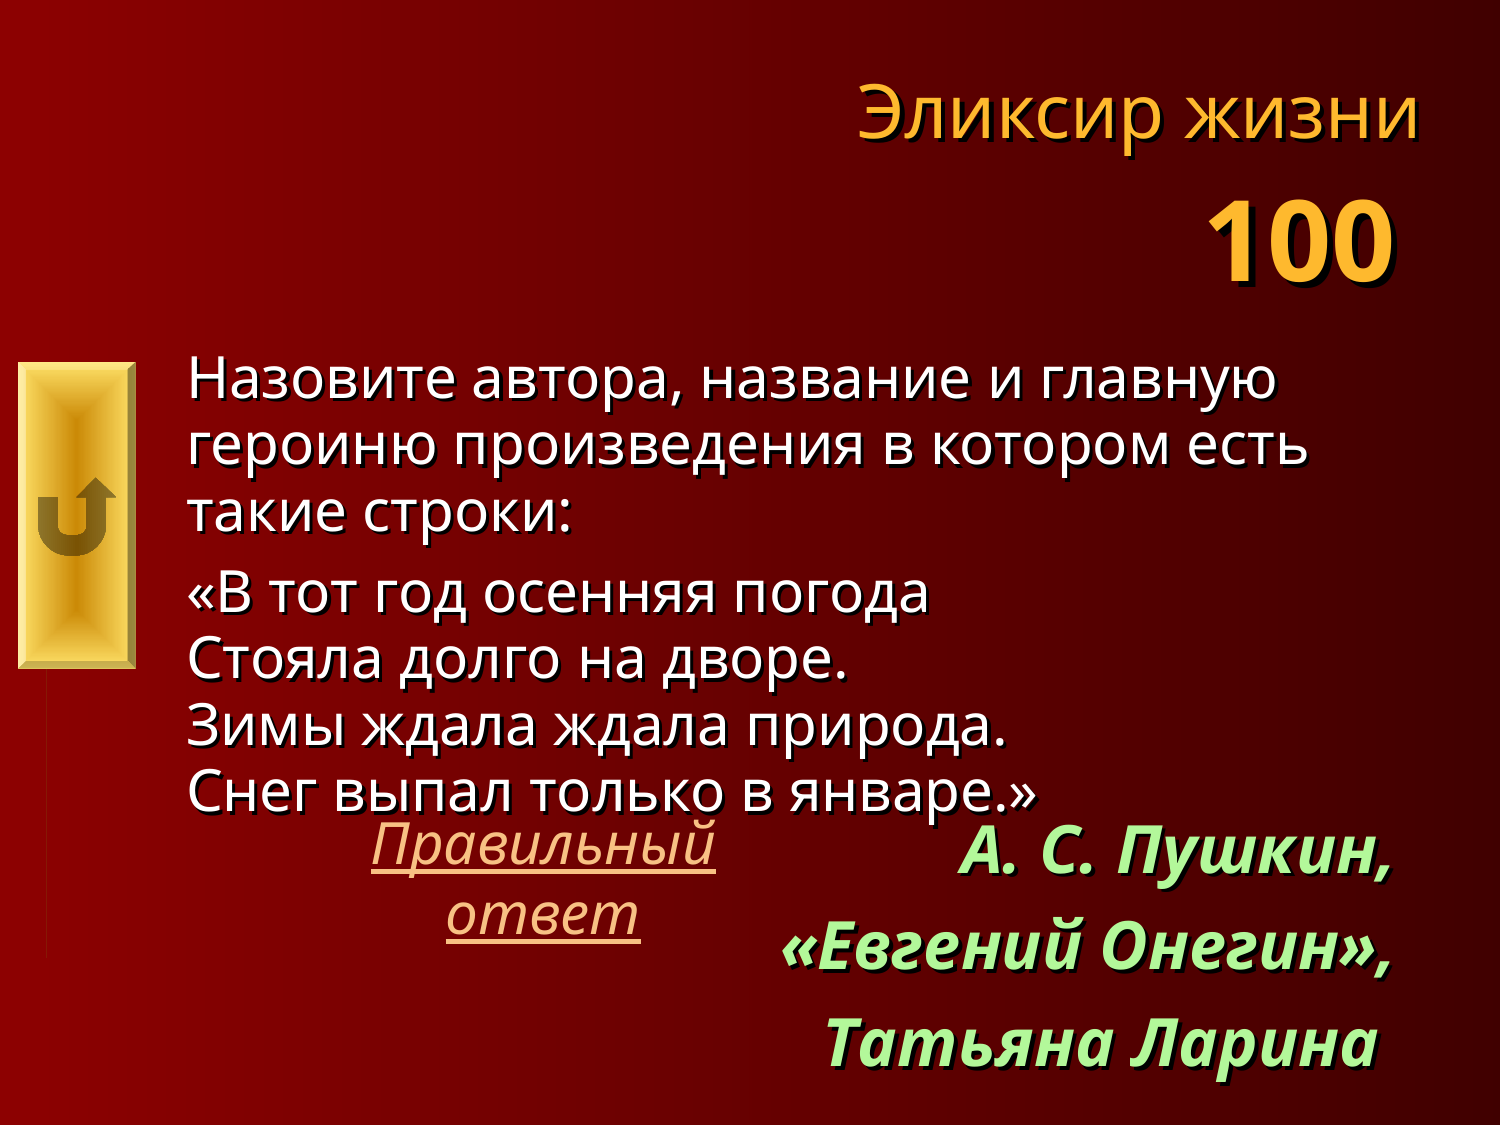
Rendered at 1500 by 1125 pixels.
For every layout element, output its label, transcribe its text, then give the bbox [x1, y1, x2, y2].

text_box А. С. Пушкин, «Евгений Онегин», Татьяна Ларина [253, 798, 1412, 1094]
text_box 60 [17, 361, 26, 669]
text_box 100 [1163, 160, 1436, 291]
text_box Правильный ответ [253, 798, 833, 882]
subtitle Назовите автора, название и главную героиню произведения в котором есть такие строки: «В тот год осенняя погода Стояла долго на дворе. Зимы ждала ждала природа. Снег выпал только в январе.» [171, 337, 1483, 833]
title Эликсир жизни [797, 54, 1483, 161]
text_box [19, 361, 136, 669]
